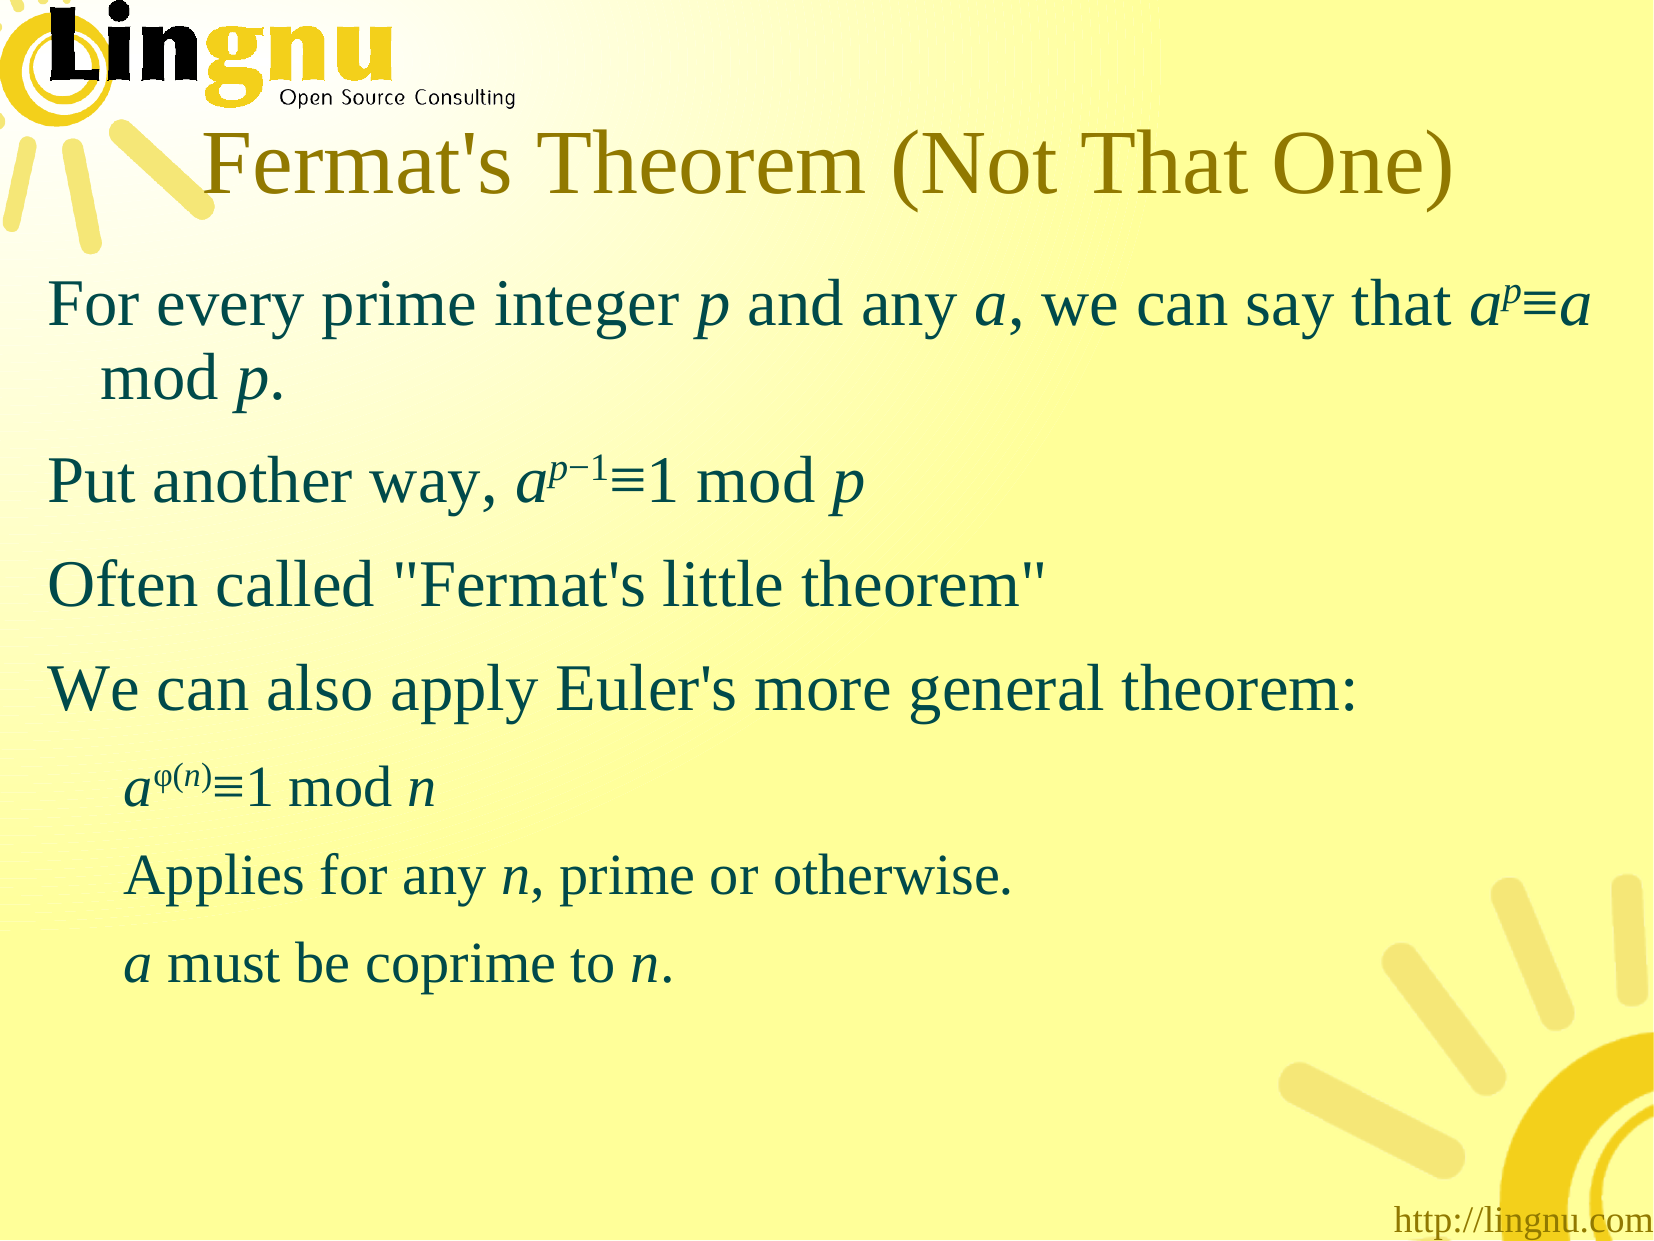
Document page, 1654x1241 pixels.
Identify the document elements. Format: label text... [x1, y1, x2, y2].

title Fermat's Theorem (Not That One) [123, 58, 1536, 265]
picture [1256, 871, 1654, 1241]
picture [0, 0, 516, 256]
list For every prime integer p and any a, we can say that ap≡a mod p. Put another way, ap−1≡1 mod p Often called "Fermat's little theorem" We can also apply Euler's more general theorem: aφ(n)≡1 mod n Applies for any n, prime or otherwise. a must be coprime to n. [29, 265, 1625, 1127]
